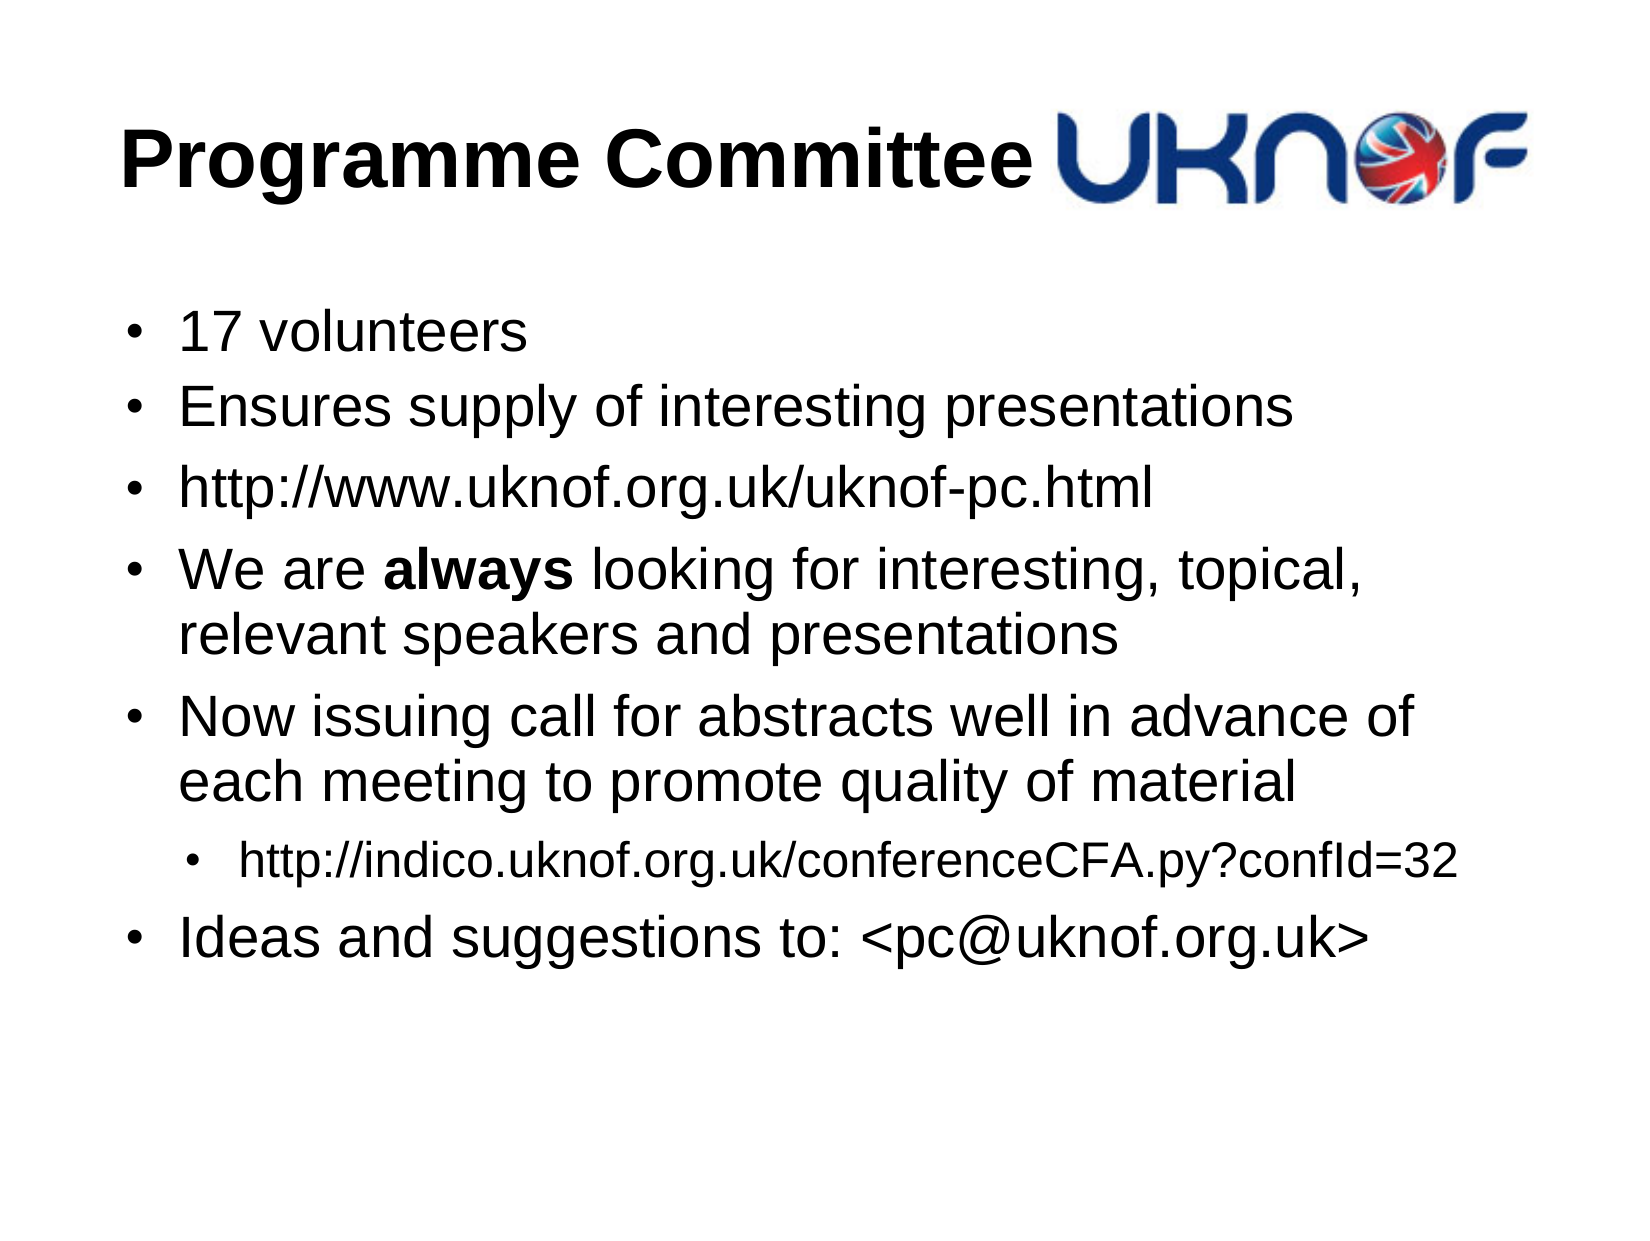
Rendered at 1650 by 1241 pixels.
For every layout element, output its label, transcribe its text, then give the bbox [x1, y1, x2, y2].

list 17 volunteers Ensures supply of interesting presentations http://www.uknof.org.uk/uknof-pc.html We are always looking for interesting, topical, relevant speakers and presentations Now issuing call for abstracts well in advance of each meeting to promote quality of material http://indico.uknof.org.uk/conferenceCFA.py?confId=32 Ideas and suggestions to: <pc@uknof.org.uk> [124, 304, 1527, 1204]
picture [1066, 93, 1536, 225]
title Programme Committee [88, 37, 1066, 281]
